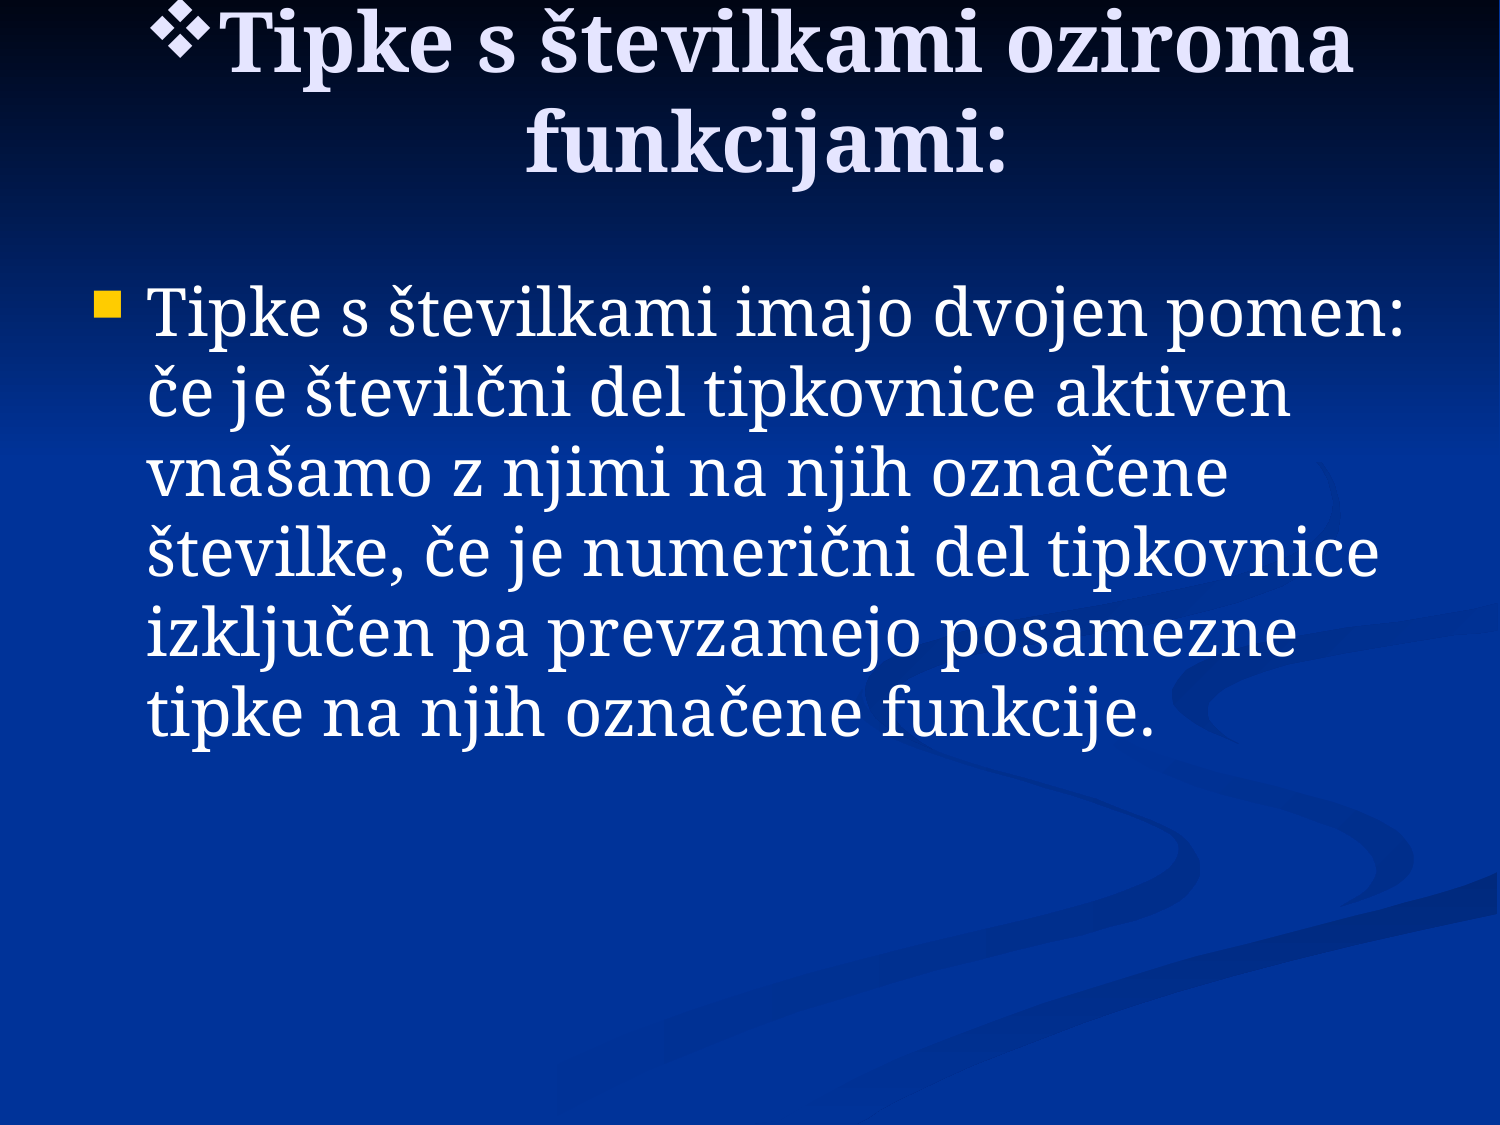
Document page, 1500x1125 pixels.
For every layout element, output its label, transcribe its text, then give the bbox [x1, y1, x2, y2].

title Tipke s številkami oziroma funkcijami: [75, 45, 1425, 233]
list Tipke s številkami imajo dvojen pomen: če je številčni del tipkovnice aktiven vnašamo z njimi na njih označene številke, če je numerični del tipkovnice izključen pa prevzamejo posamezne tipke na njih označene funkcije. [75, 262, 1425, 1005]
